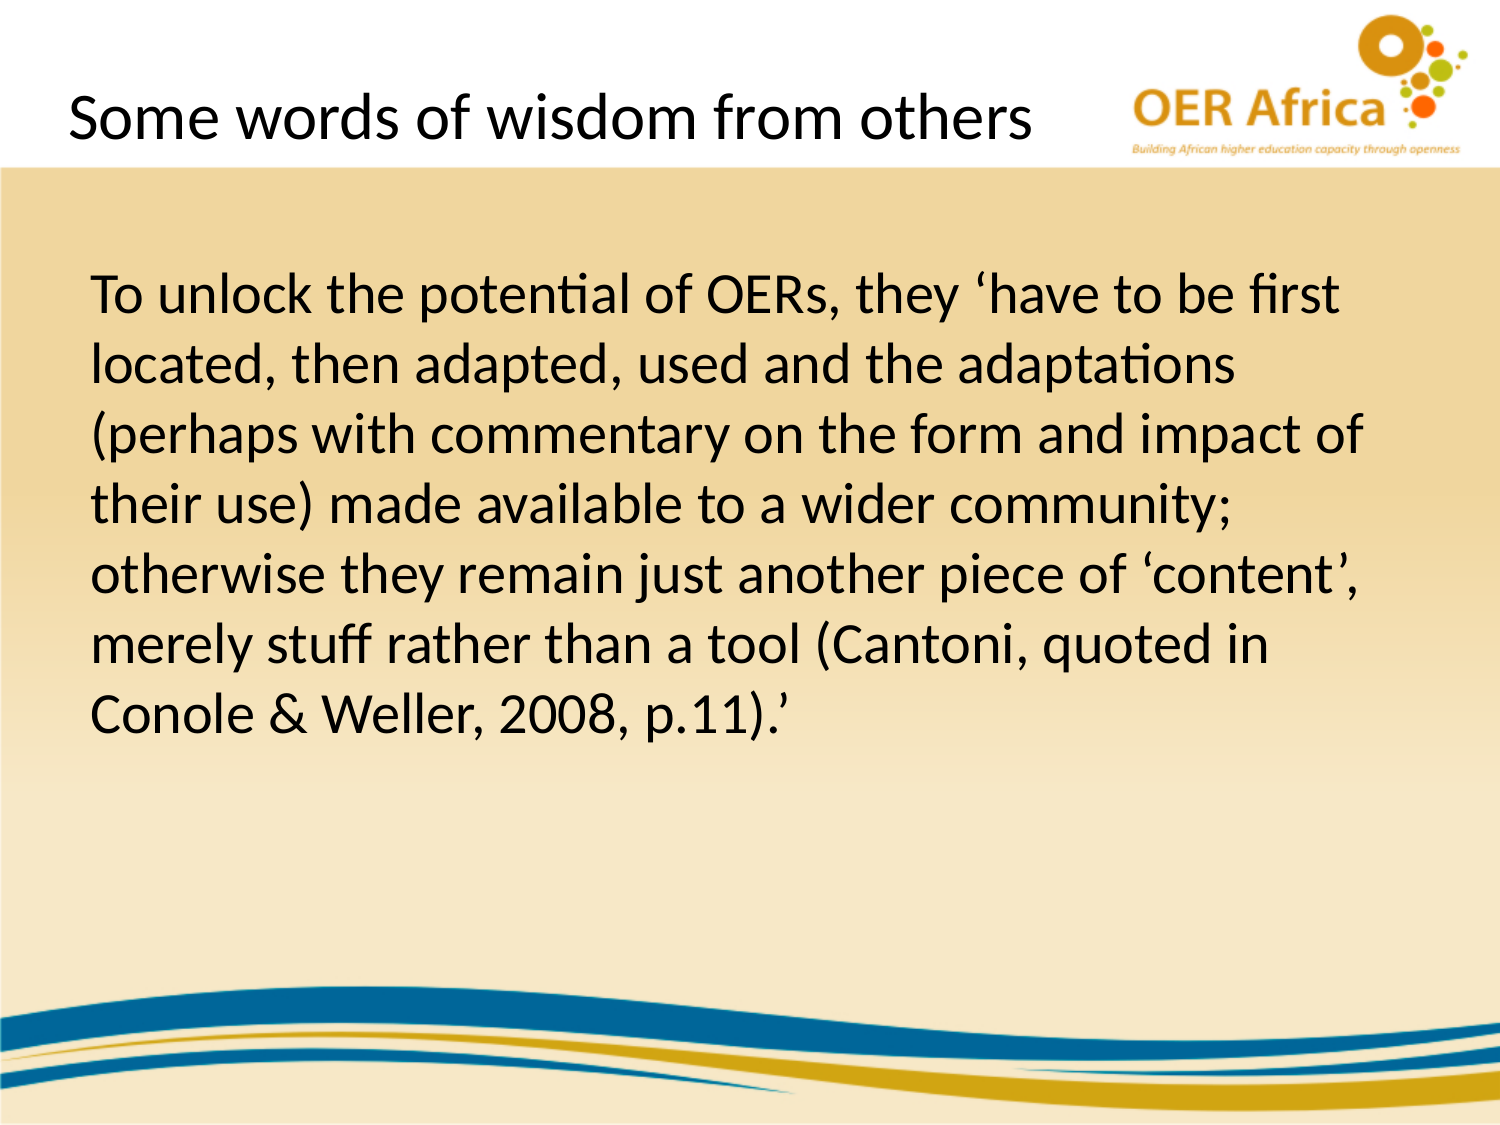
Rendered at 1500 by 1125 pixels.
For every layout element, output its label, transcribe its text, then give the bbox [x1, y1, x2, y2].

list To unlock the potential of OERs, they ‘have to be first located, then adapted, used and the adaptations (perhaps with commentary on the form and impact of their use) made available to a wider community; otherwise they remain just another piece of ‘content’, merely stuff rather than a tool (Cantoni, quoted in Conole & Weller, 2008, p.11).’ [75, 248, 1426, 991]
title Some words of wisdom from others [53, 19, 1404, 207]
